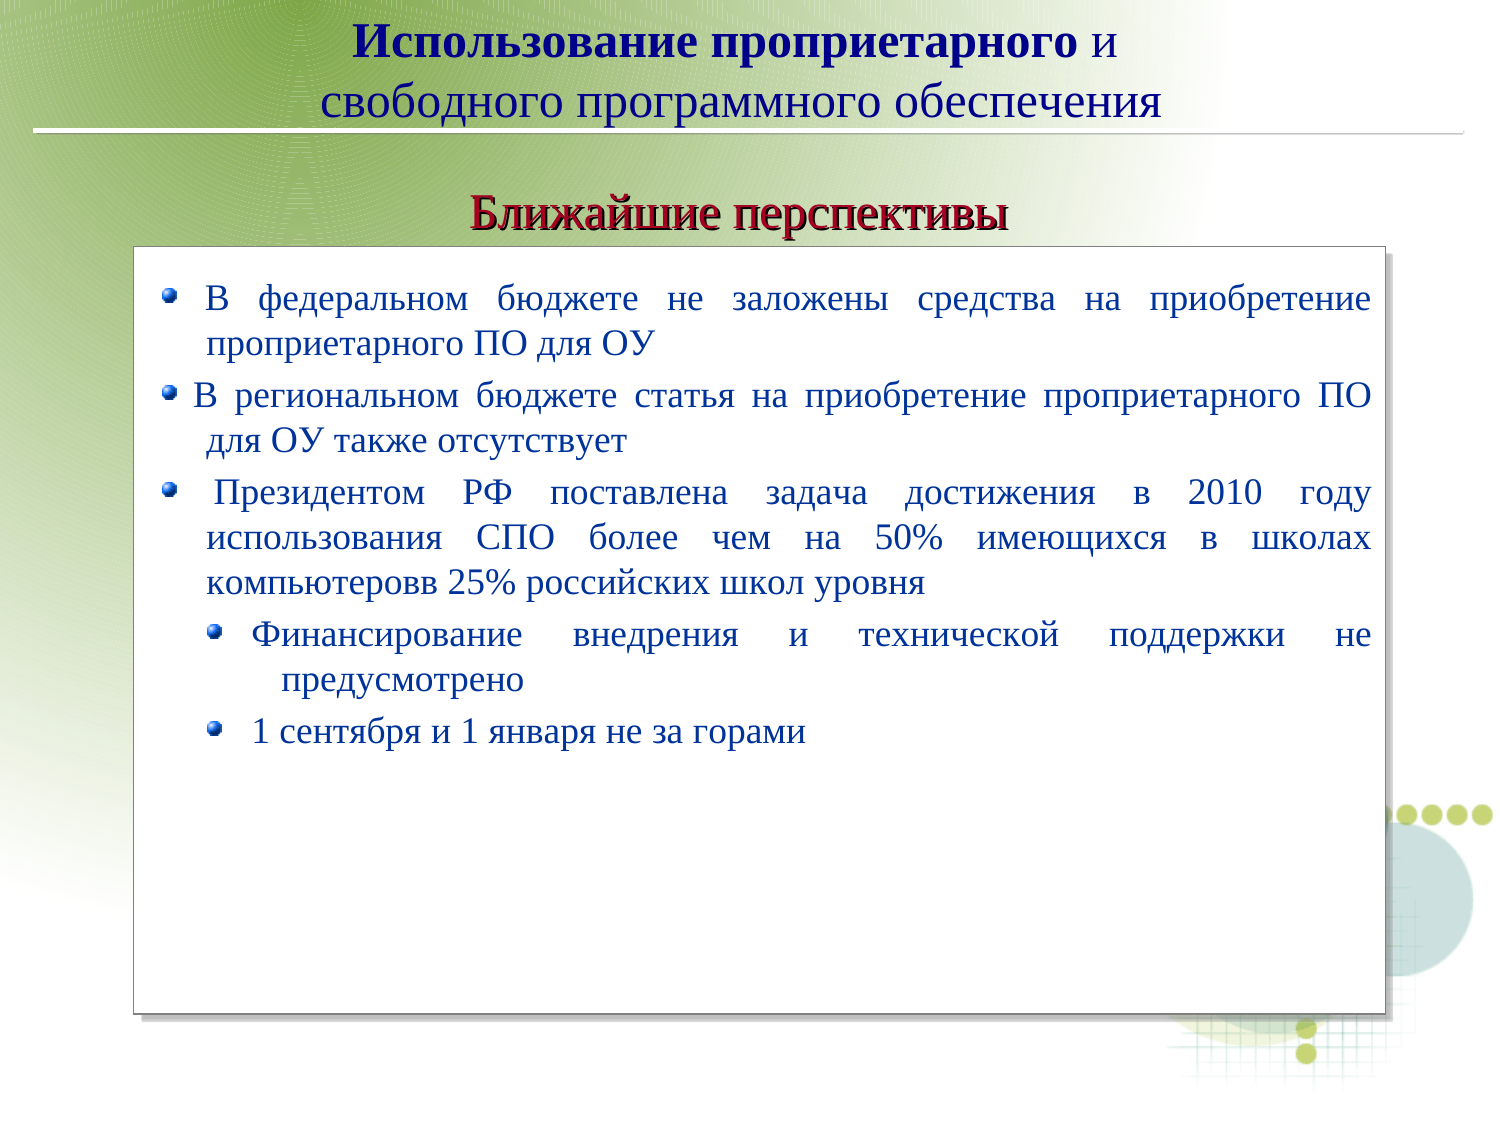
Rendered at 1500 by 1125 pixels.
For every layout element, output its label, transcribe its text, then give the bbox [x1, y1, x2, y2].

picture [162, 385, 177, 400]
text_box [133, 246, 1386, 1015]
picture [162, 482, 177, 497]
text_box Использование проприетарного и свободного программного обеспечения [0, 0, 1483, 136]
text_box Ближайшие перспективы [206, 170, 1270, 246]
picture [207, 721, 222, 736]
picture [1110, 718, 1500, 1098]
picture [162, 288, 177, 303]
text_box В федеральном бюджете не заложены средства на приобретение проприетарного ПО для ОУ В региональном бюджете статья на приобретение проприетарного ПО для ОУ также отсутствует Президентом РФ поставлена задача достижения в 2010 году использования СПО более чем на 50% имеющихся в школах компьютеровв 25% российских школ уровня Финансирование внедрения и технической поддержки не предусмотрено 1 сентября и 1 января не за горами [147, 265, 1388, 760]
picture [207, 624, 222, 639]
